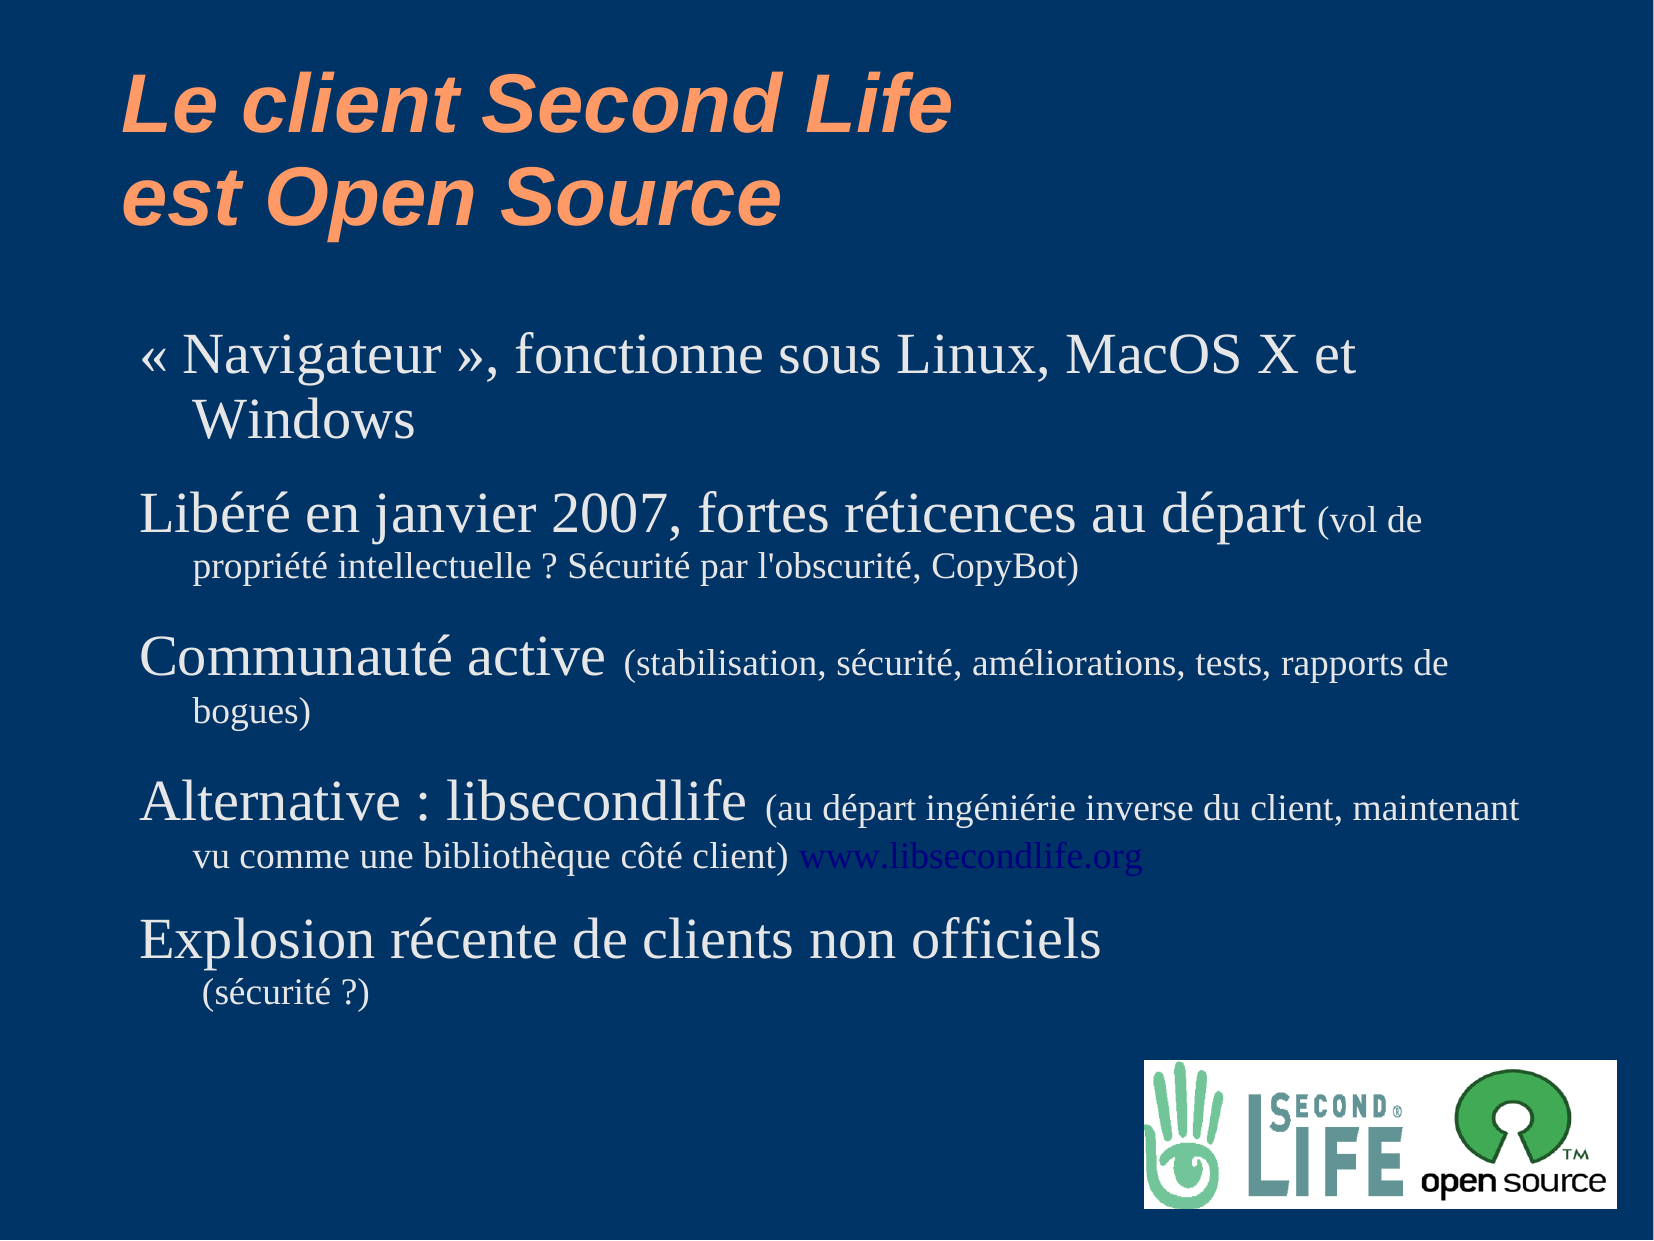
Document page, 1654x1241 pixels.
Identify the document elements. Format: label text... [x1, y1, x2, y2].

list « Navigateur », fonctionne sous Linux, MacOS X et Windows Libéré en janvier 2007, fortes réticences au départ (vol de propriété intellectuelle ? Sécurité par l'obscurité, CopyBot) Communauté active (stabilisation, sécurité, améliorations, tests, rapports de bogues) Alternative : libsecondlife (au départ ingéniérie inverse du client, maintenant vu comme une bibliothèque côté client) www.libsecondlife.org Explosion récente de clients non officiels (sécurité ?) [121, 322, 1561, 1156]
picture [1144, 1060, 1617, 1209]
title Le client Second Life est Open Source [121, 24, 1534, 276]
